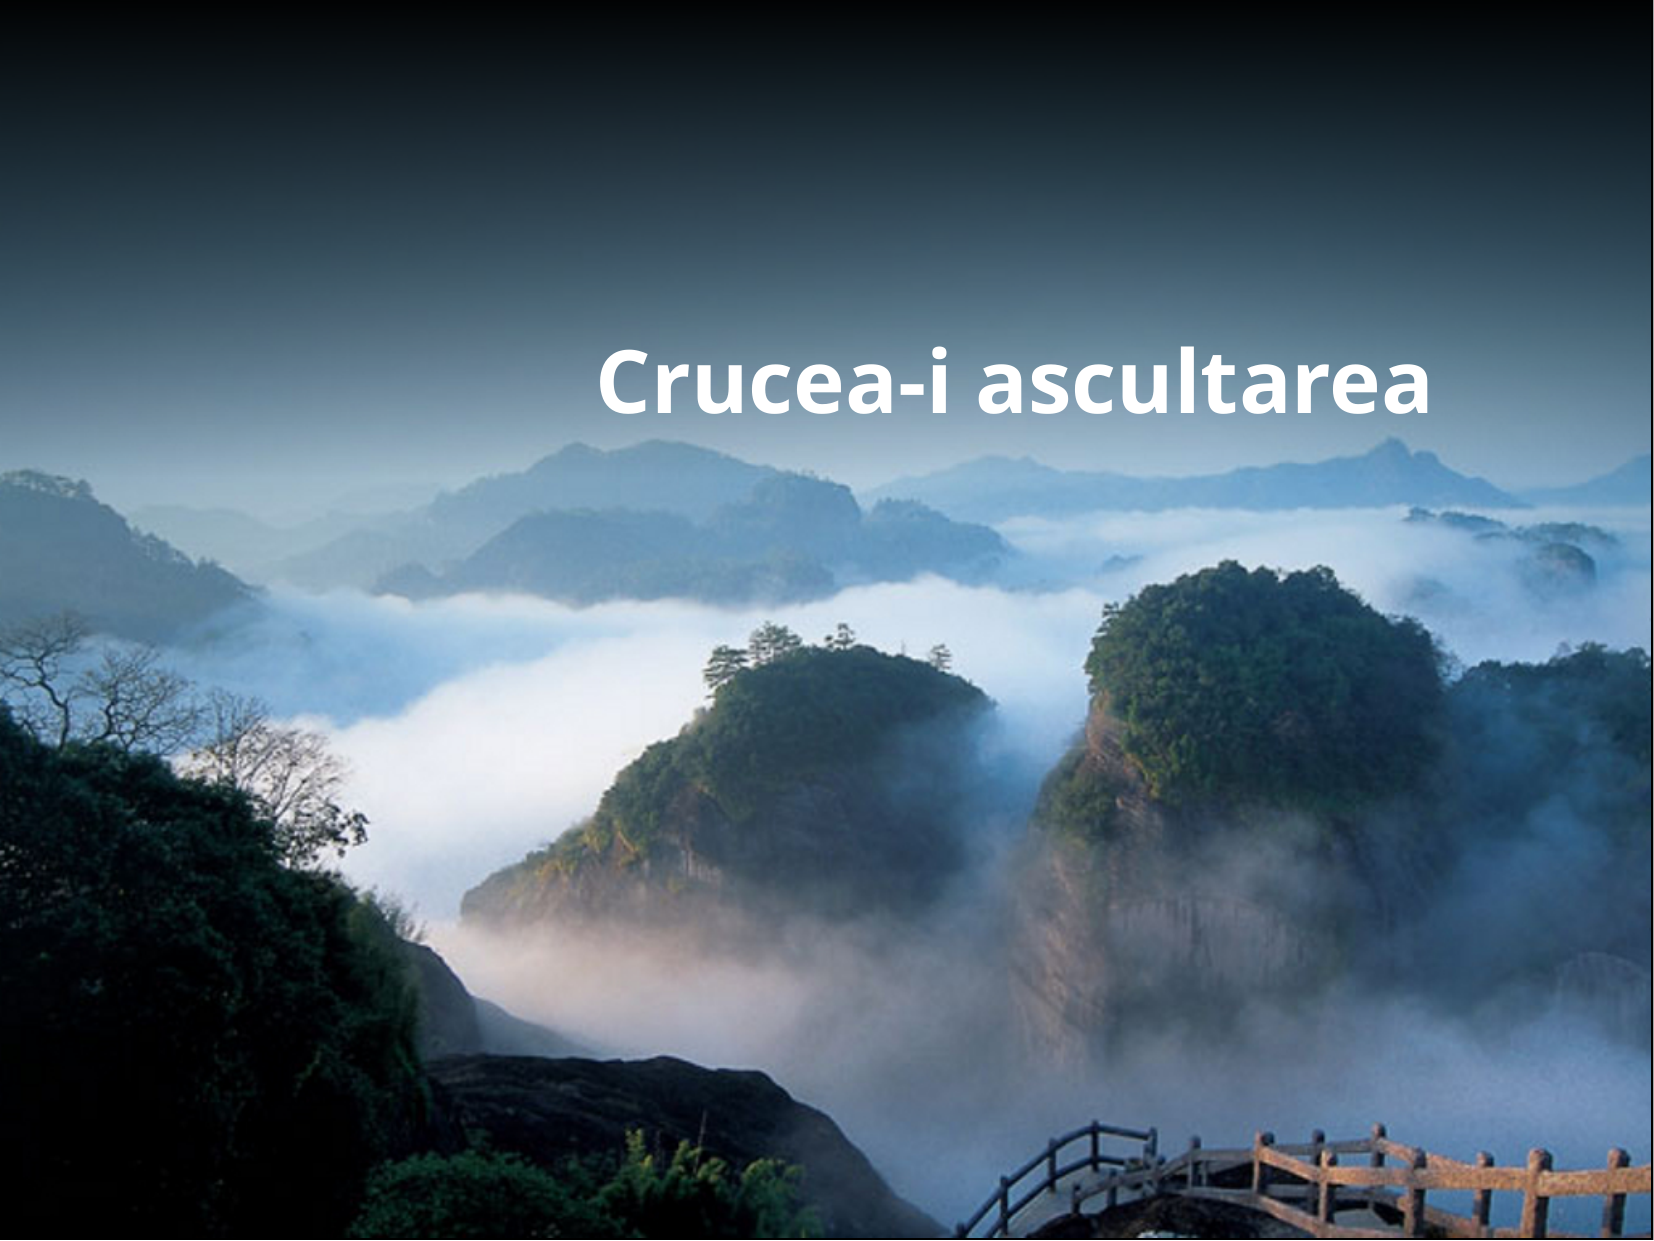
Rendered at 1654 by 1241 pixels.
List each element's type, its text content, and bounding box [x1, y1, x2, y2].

picture [0, 477, 1651, 1238]
text_box Crucea-i ascultarea [0, 0, 1651, 477]
